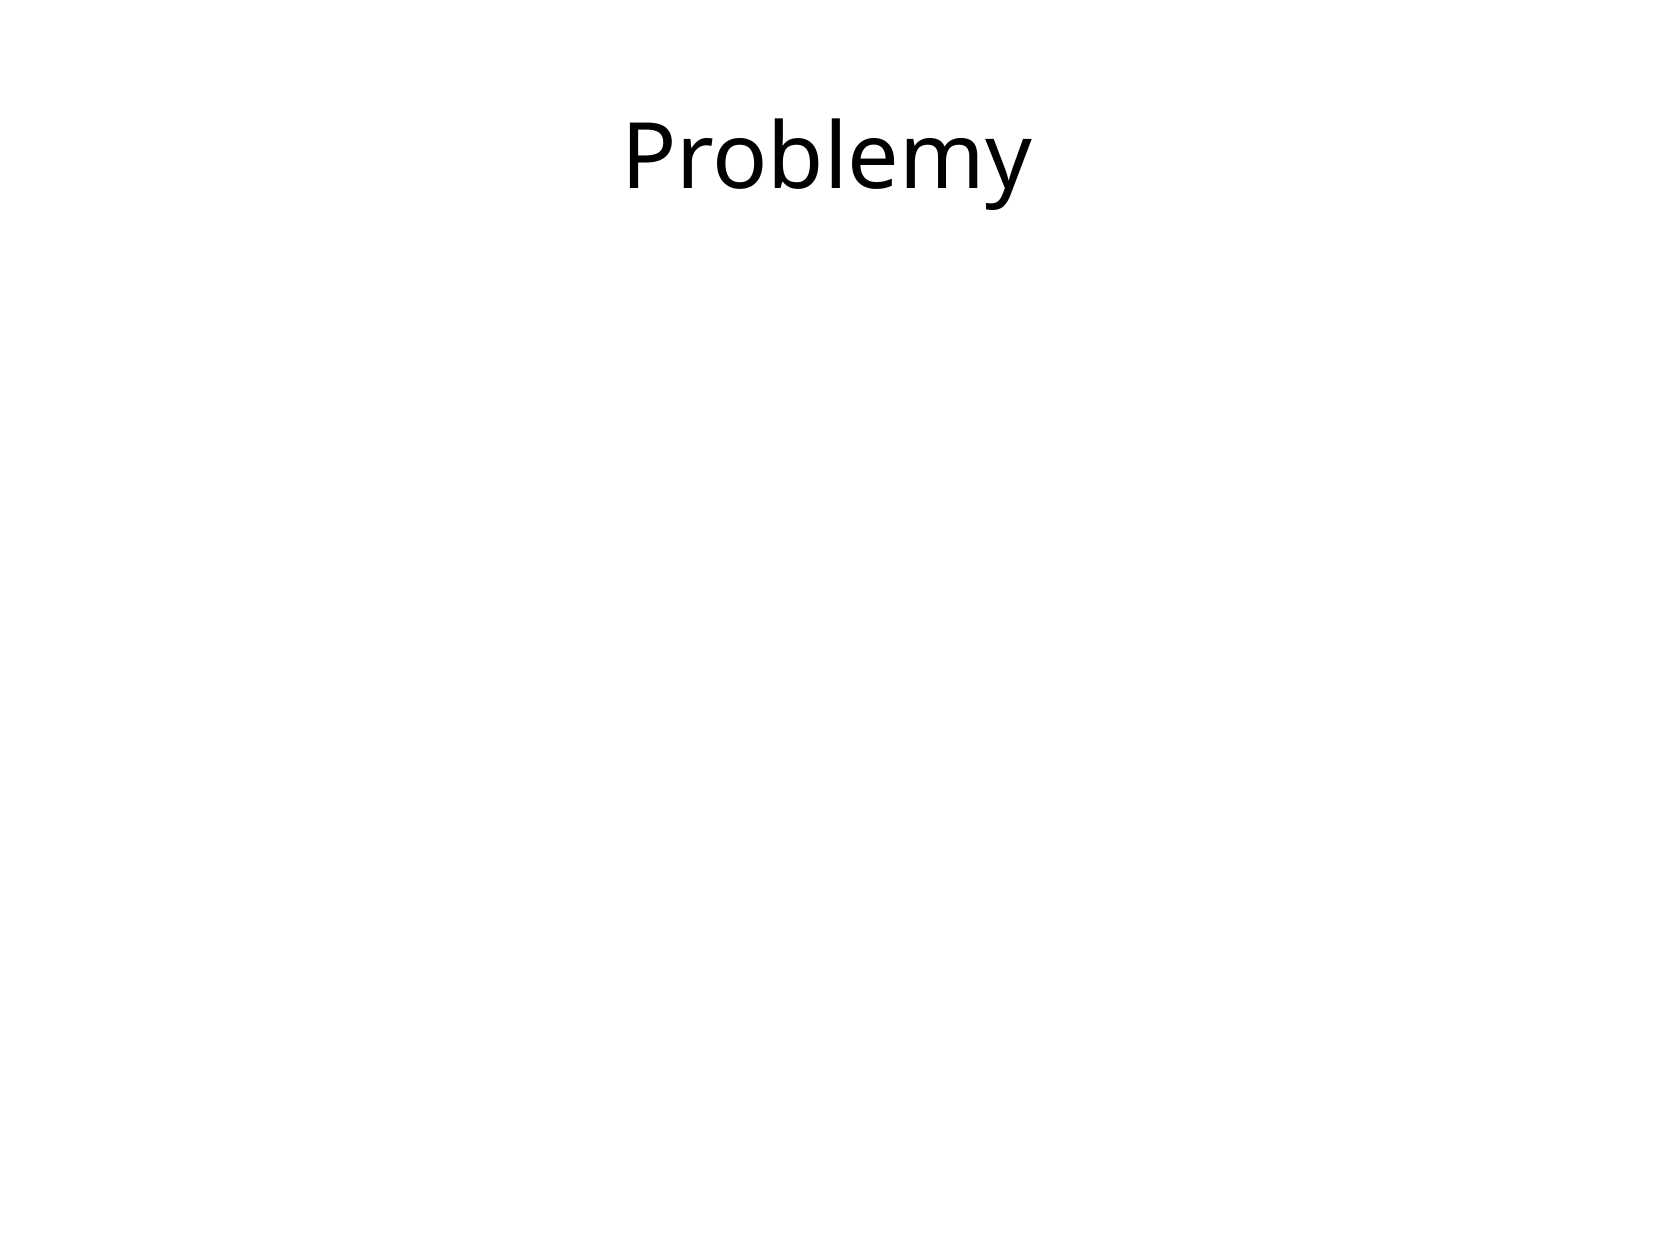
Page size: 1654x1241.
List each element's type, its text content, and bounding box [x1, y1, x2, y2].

title Problemy [82, 49, 1571, 257]
